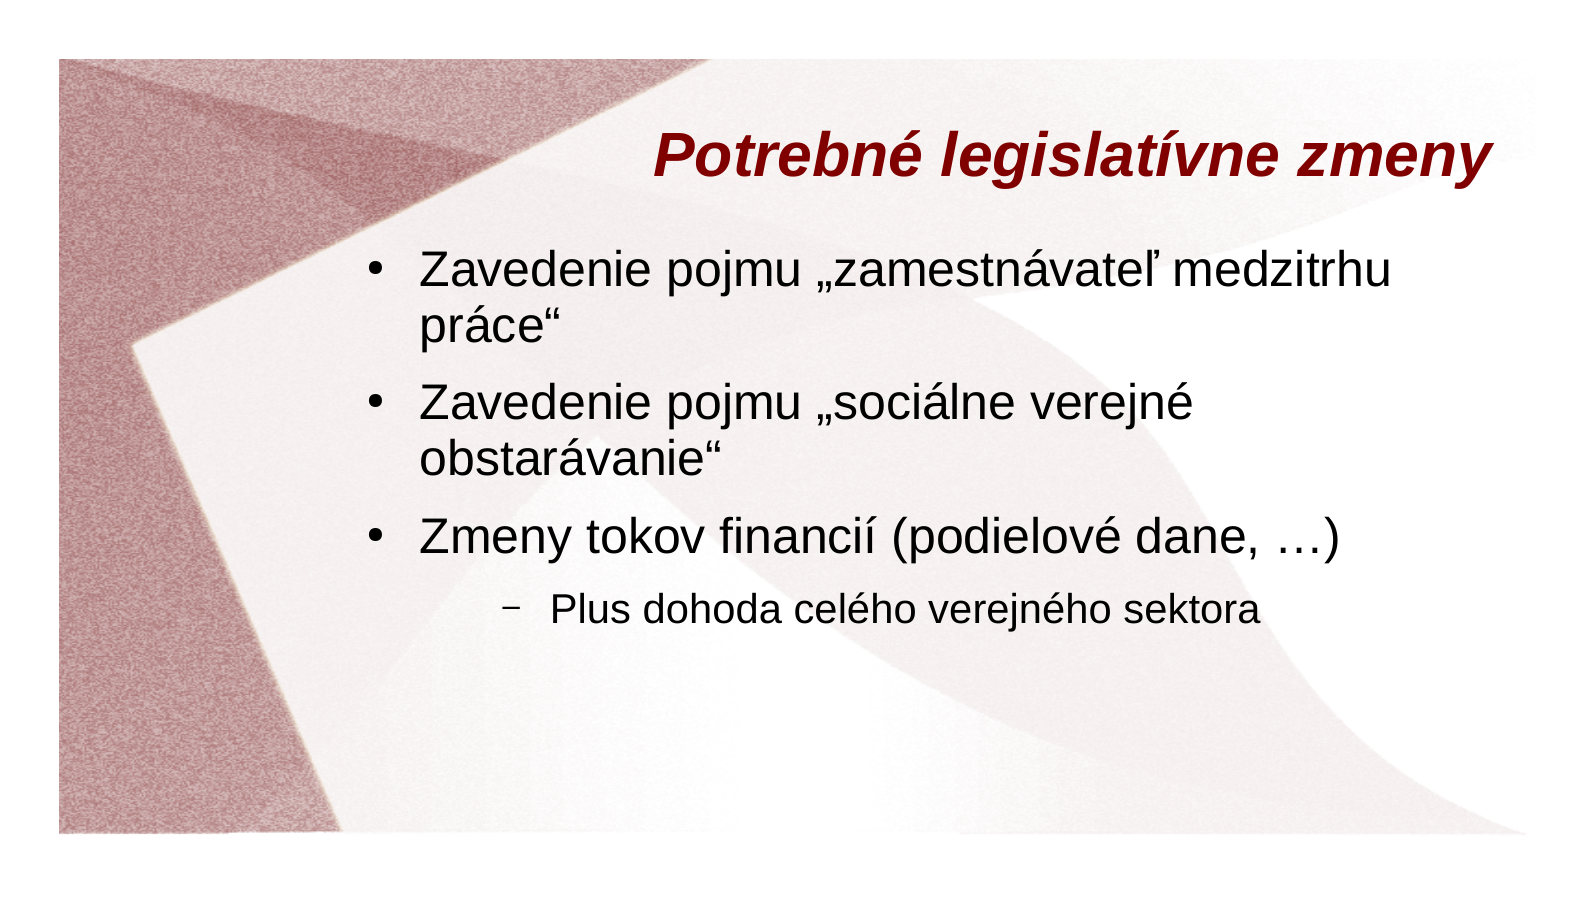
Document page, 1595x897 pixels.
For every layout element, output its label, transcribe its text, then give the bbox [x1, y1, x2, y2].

title Potrebné legislatívne zmeny [591, 90, 1494, 220]
list Zavedenie pojmu „zamestnávateľ medzitrhu práce“ Zavedenie pojmu „sociálne verejné obstarávanie“ Zmeny tokov financií (podielové dane, …) Plus dohoda celého verejného sektora [349, 241, 1488, 693]
picture [59, 59, 1536, 838]
